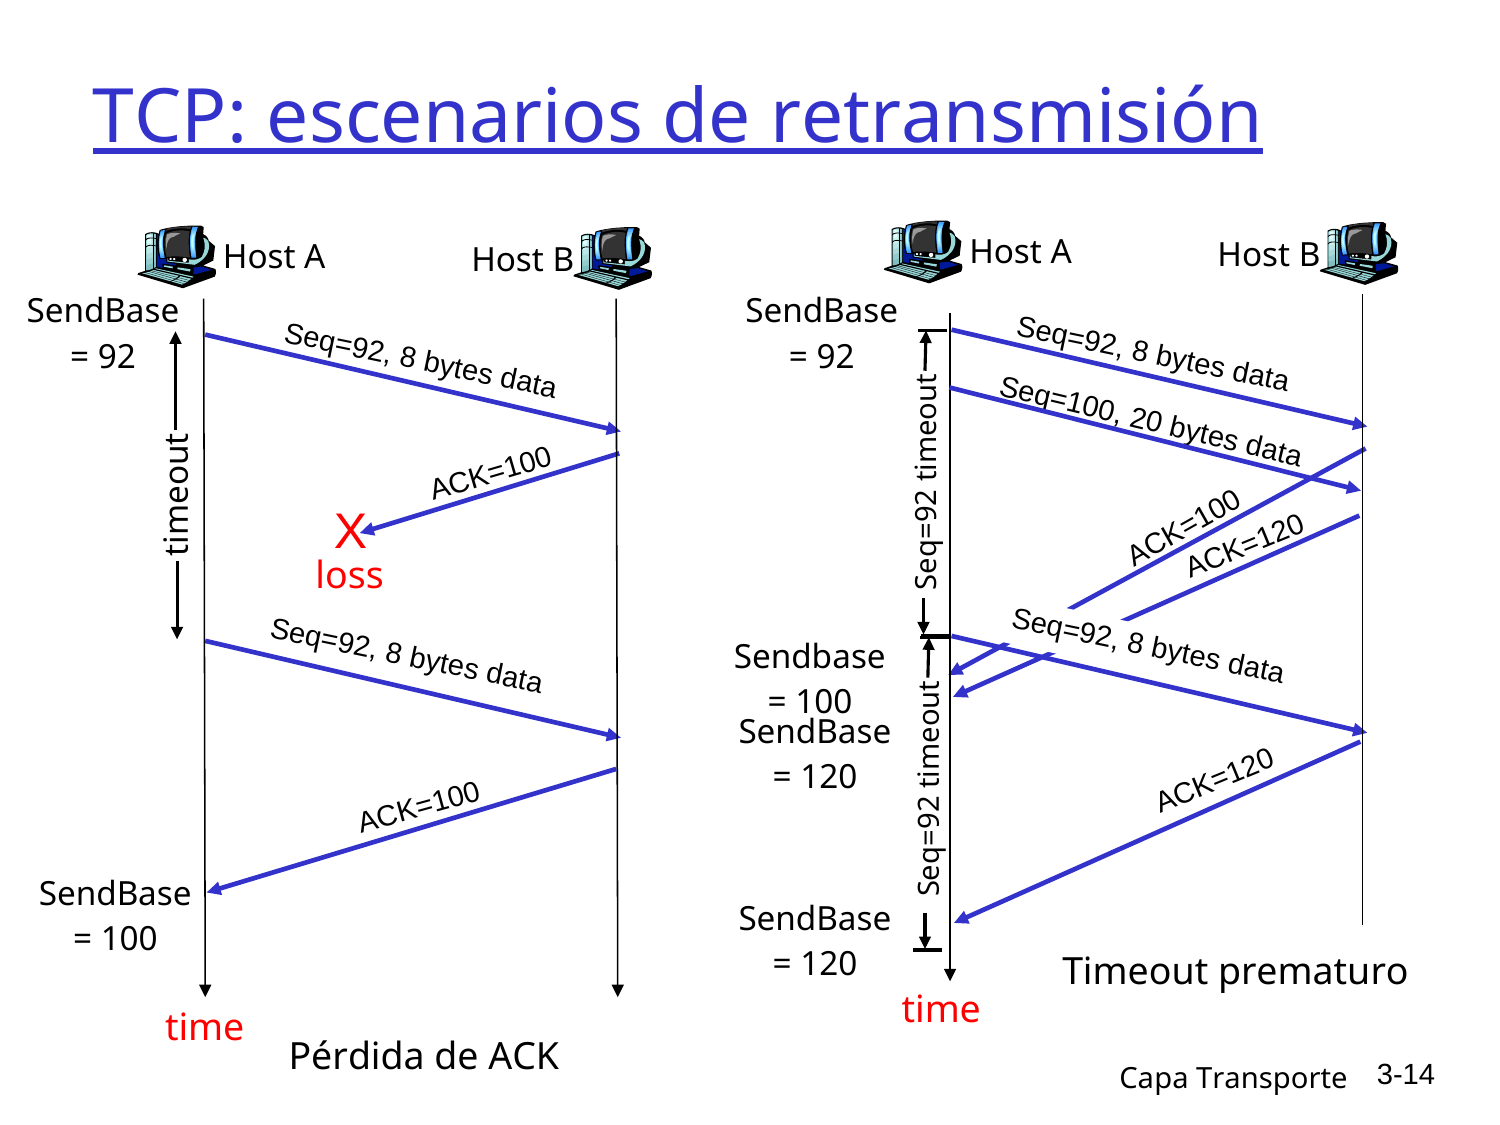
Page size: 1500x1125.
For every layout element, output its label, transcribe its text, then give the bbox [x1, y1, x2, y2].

text_box X [319, 495, 382, 567]
text_box SendBase = 120 [723, 699, 907, 806]
text_box Host A [954, 219, 1087, 281]
text_box SendBase = 92 [730, 279, 914, 386]
text_box Pérdida de ACK [273, 1022, 575, 1089]
text_box loss [300, 541, 399, 608]
text_box Seq=92, 8 bytes data [251, 600, 563, 711]
text_box Seq=92, 8 bytes data [265, 305, 577, 416]
text_box Sendbase = 100 [719, 624, 901, 731]
text_box SendBase = 100 [24, 862, 207, 969]
text_box ACK=100 [1104, 468, 1264, 587]
text_box Timeout prematuro [1047, 937, 1424, 1004]
text_box Host B [456, 228, 590, 289]
picture [1319, 221, 1400, 285]
text_box ACK=100 [335, 762, 502, 852]
text_box ACK=100 [409, 427, 572, 519]
text_box Seq=92 timeout [897, 358, 953, 605]
text_box Host A [208, 224, 341, 286]
text_box [995, 640, 1288, 704]
title TCP: escenarios de retransmisión [78, 18, 1354, 209]
text_box Seq=92 timeout [900, 665, 956, 912]
text_box ACK=120 [1162, 493, 1328, 599]
text_box time [886, 974, 997, 1042]
text_box Seq=100, 20 bytes data [980, 399, 1312, 485]
picture [883, 220, 964, 284]
text_box Seq=100, 20 bytes data [983, 358, 1323, 476]
picture [573, 226, 654, 290]
text_box time [150, 993, 260, 1060]
picture [137, 224, 218, 289]
text_box SendBase = 120 [723, 887, 907, 994]
text_box Seq=92, 8 bytes data [997, 299, 1309, 410]
text_box ACK=120 [1131, 727, 1297, 833]
text_box Seq=92, 8 bytes data [993, 591, 1305, 702]
text_box Host B [1202, 223, 1336, 284]
text_box SendBase = 92 [11, 279, 195, 386]
text_box timeout [144, 418, 203, 571]
